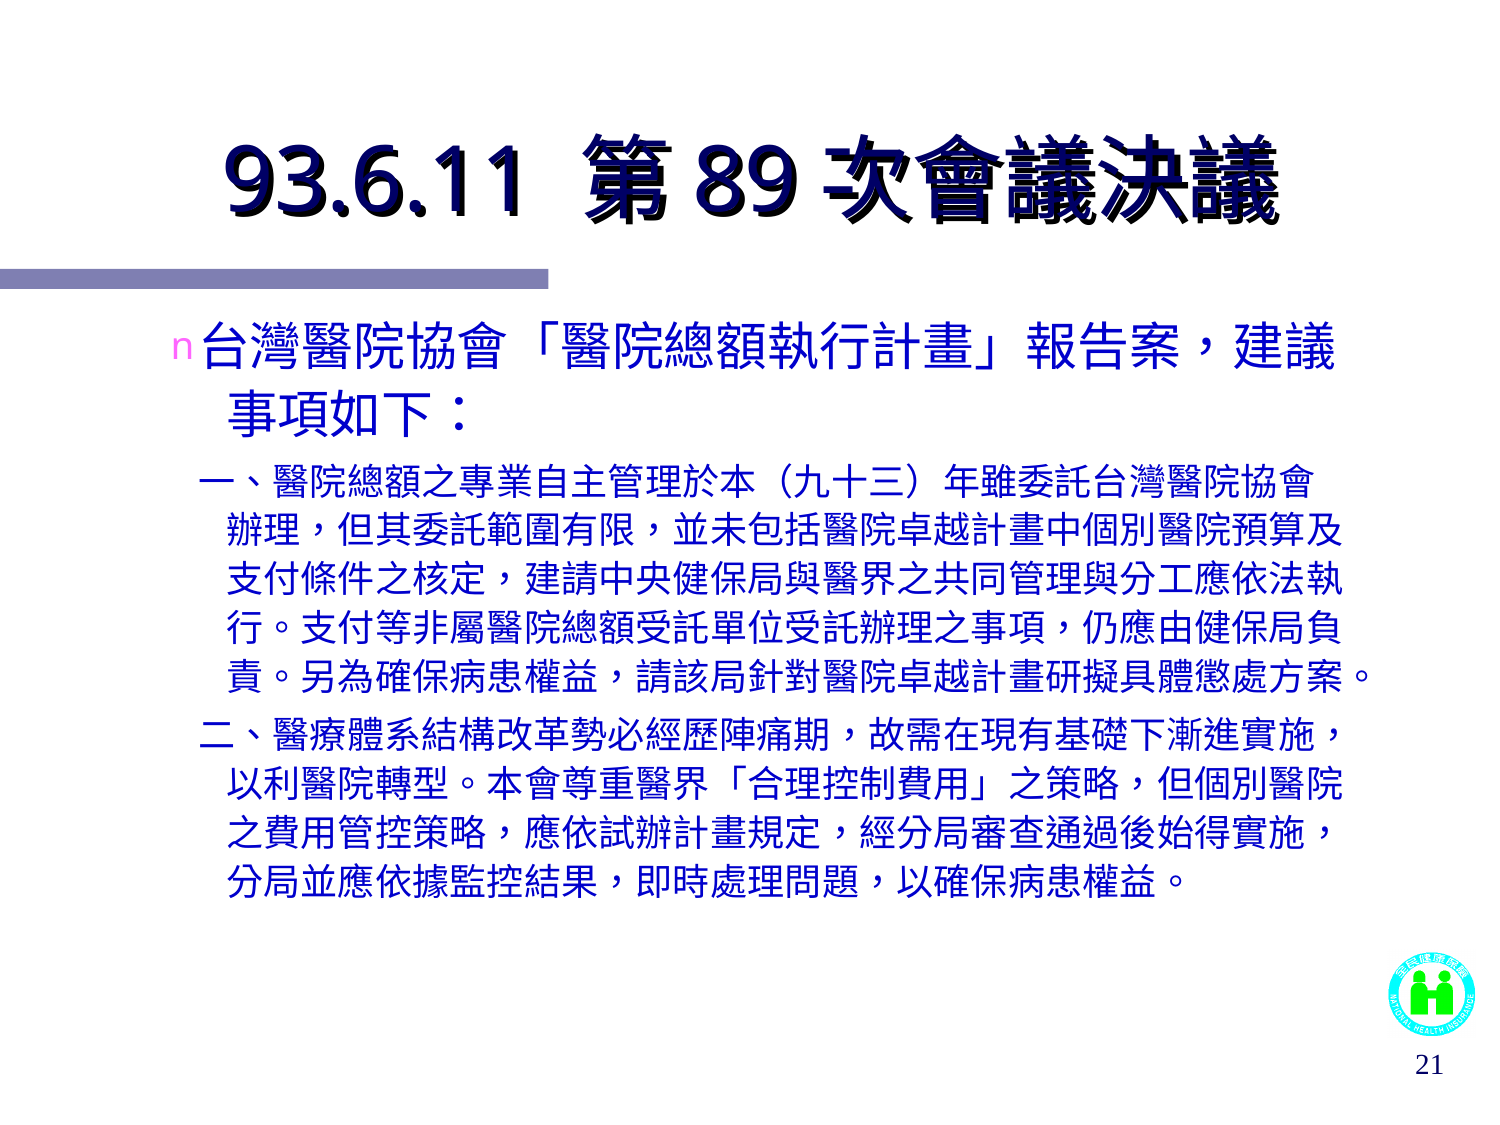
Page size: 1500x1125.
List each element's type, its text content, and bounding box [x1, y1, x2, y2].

list 台灣醫院協會「醫院總額執行計畫」報告案，建議事項如下： 一、醫院總額之專業自主管理於本（九十三）年雖委託台灣醫院協會辦理，但其委託範圍有限，並未包括醫院卓越計畫中個別醫院預算及支付條件之核定，建請中央健保局與醫界之共同管理與分工應依法執行。支付等非屬醫院總額受託單位受託辦理之事項，仍應由健保局負責。另為確保病患權益，請該局針對醫院卓越計畫研擬具體懲處方案。 二、醫療體系結構改革勢必經歷陣痛期，故需在現有基礎下漸進實施，以利醫院轉型。本會尊重醫界「合理控制費用」之策略，但個別醫院之費用管控策略，應依試辦計畫規定，經分局審查通過後始得實施，分局並應依據監控結果，即時處理問題，以確保病患權益。 [99, 299, 1363, 963]
title 93.6.11 第89次會議決議 [112, 50, 1388, 238]
text_box [1400, 1037, 1476, 1125]
